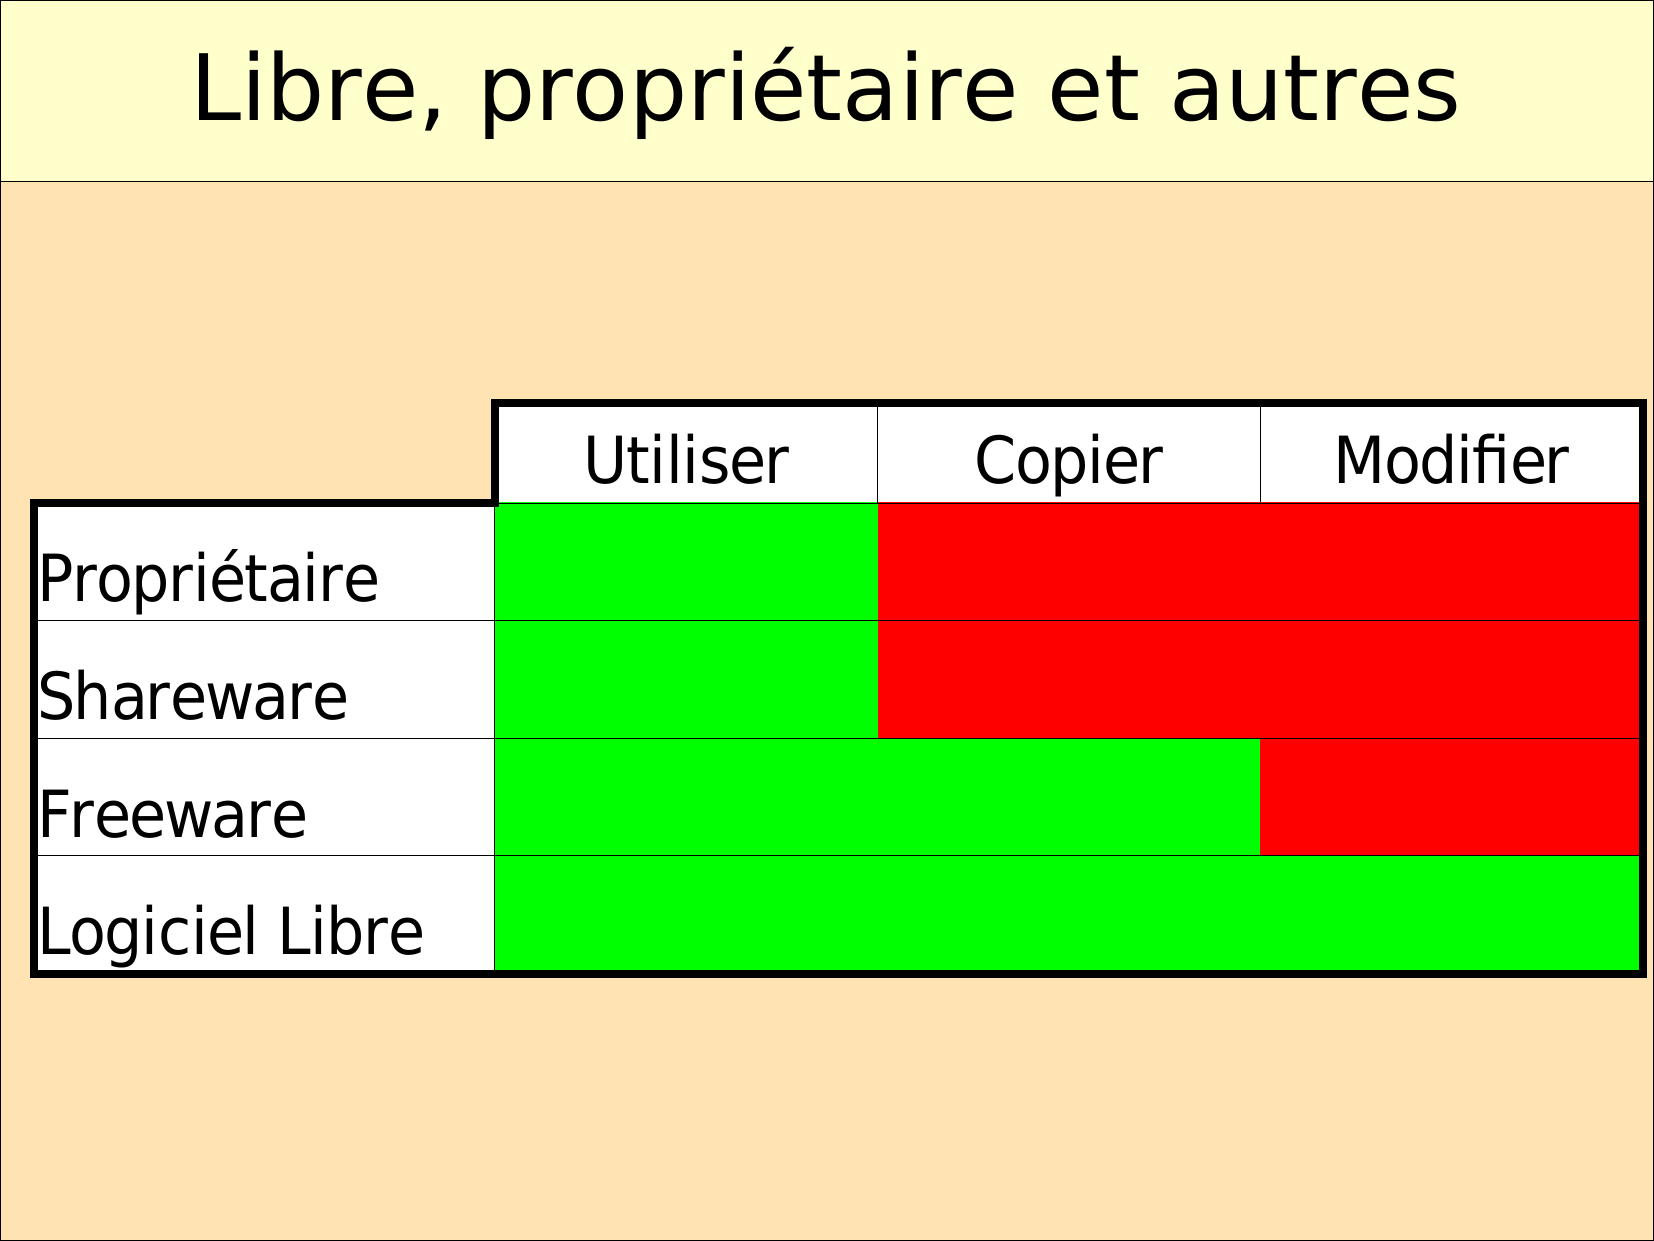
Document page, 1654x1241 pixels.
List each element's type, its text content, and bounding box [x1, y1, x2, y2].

title Libre, propriétaire et autres [0, 0, 1654, 177]
chart [27, 396, 1650, 1082]
